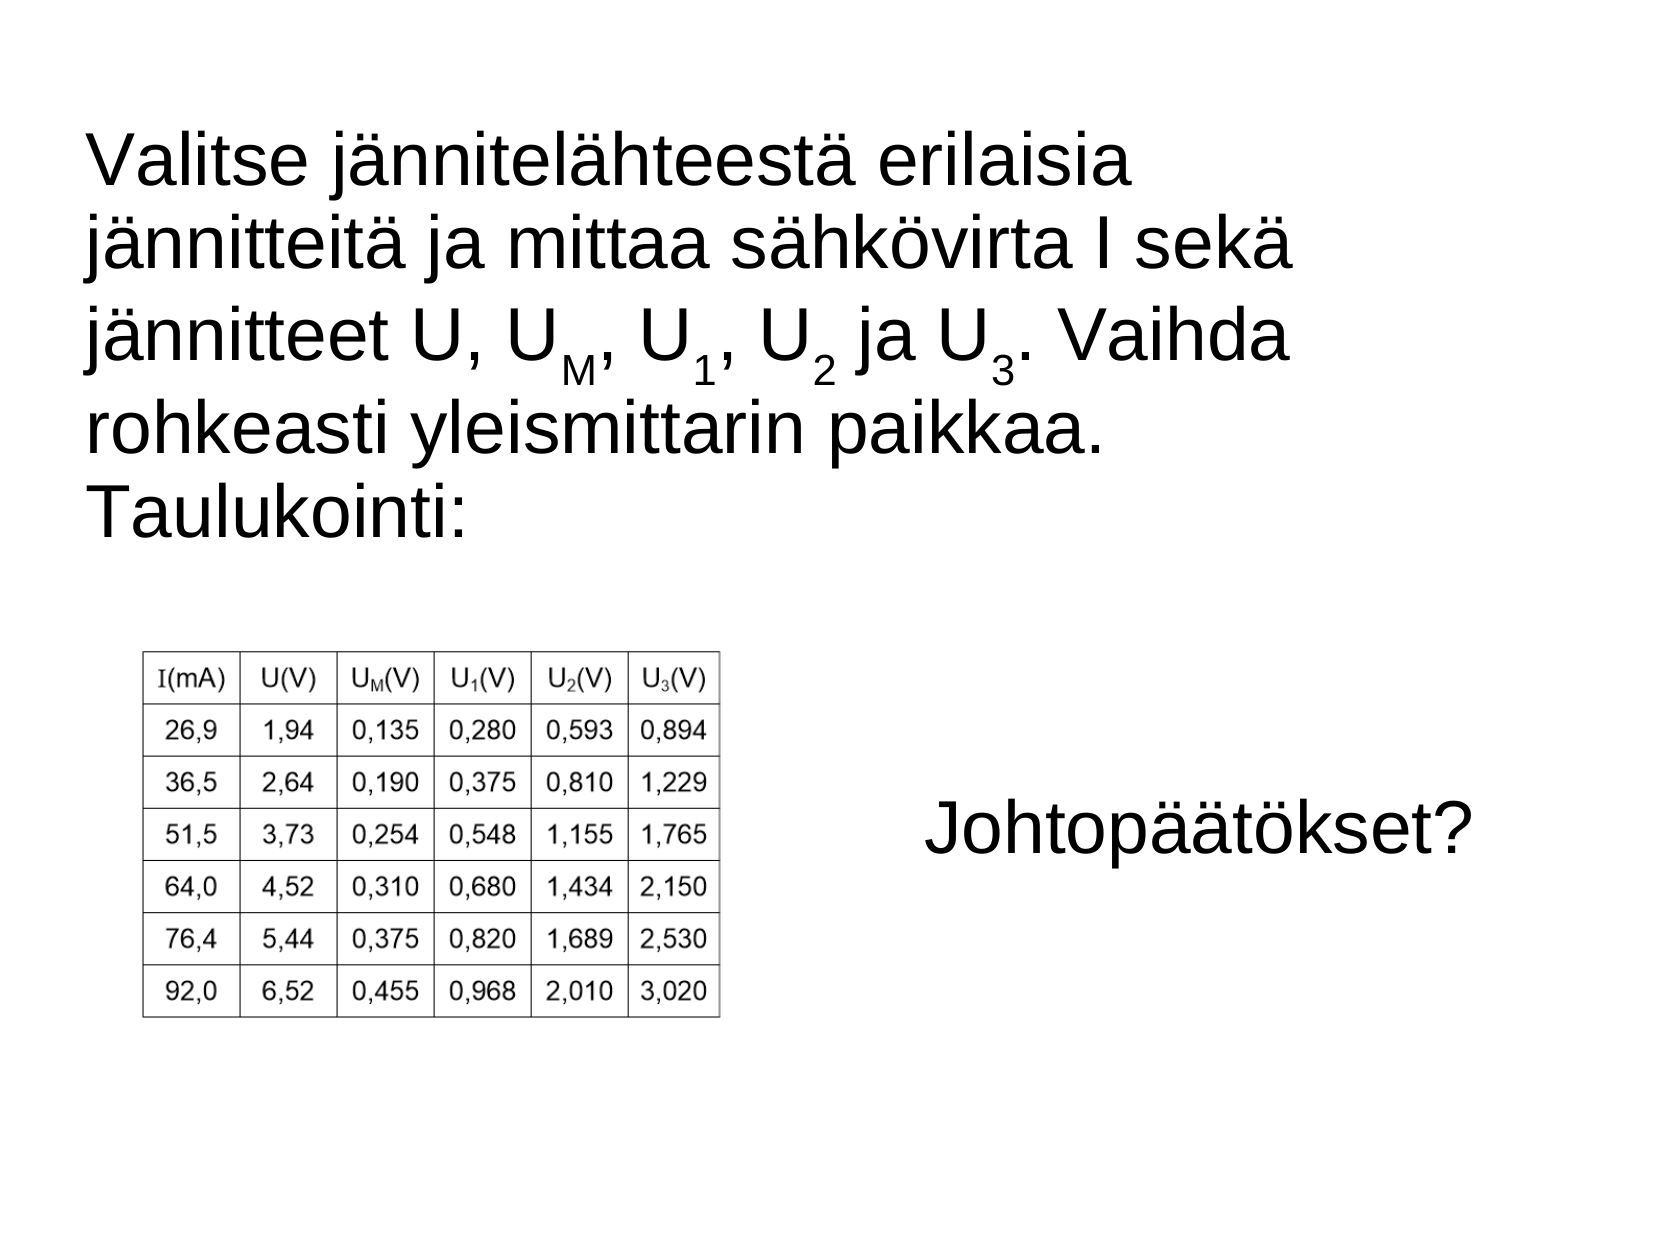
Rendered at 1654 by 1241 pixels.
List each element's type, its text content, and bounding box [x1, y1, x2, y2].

picture [106, 597, 755, 1052]
text_box Valitse jännitelähteestä erilaisia jännitteitä ja mittaa sähkövirta I sekä jännitteet U, UM, U1, U2 ja U3. Vaihda rohkeasti yleismittarin paikkaa. Taulukointi: [70, 110, 1418, 568]
text_box Johtopäätökset? [909, 778, 1536, 1052]
